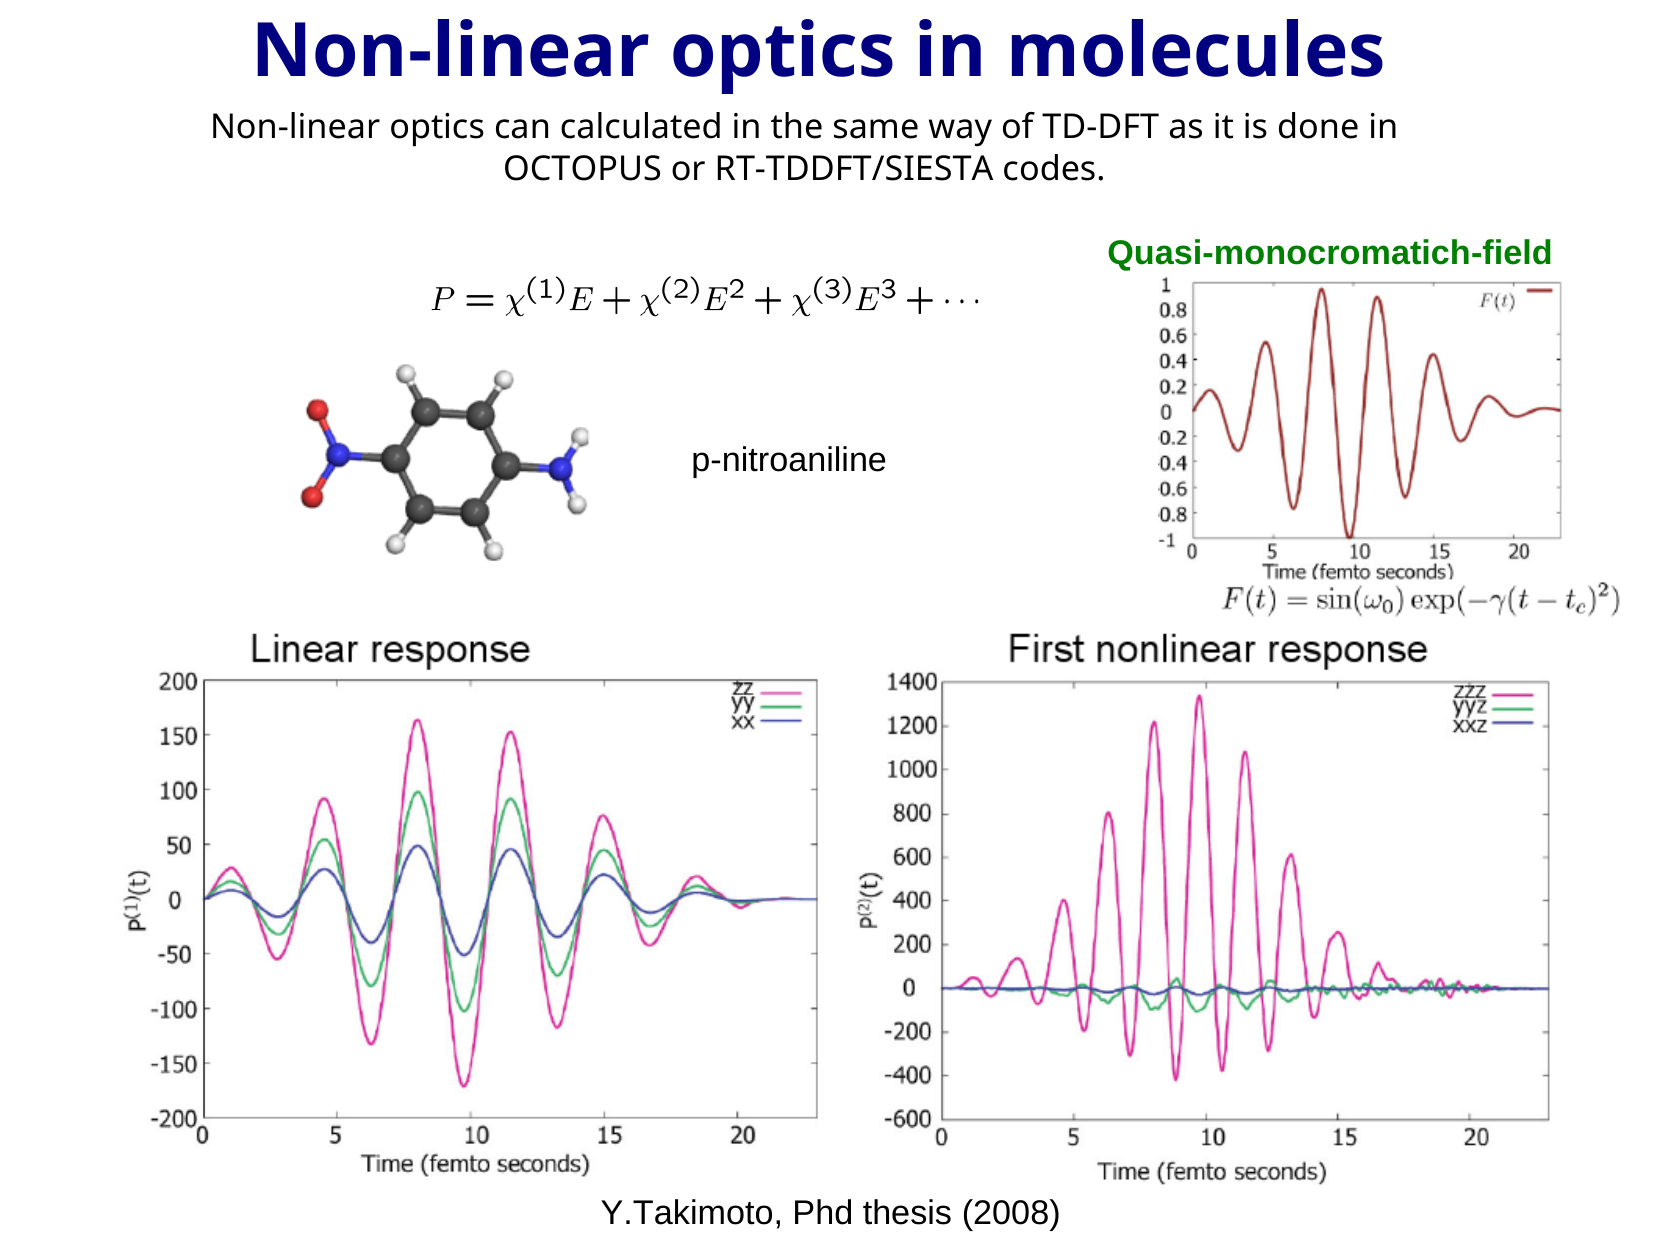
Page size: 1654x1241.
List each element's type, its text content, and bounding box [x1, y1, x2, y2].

text_box Non-linear optics can calculated in the same way of TD-DFT as it is done in OCTOPUS or RT-TDDFT/SIESTA codes. [195, 97, 1546, 250]
title Non-linear optics in molecules [75, 0, 1564, 102]
text_box Y.Takimoto, Phd thesis (2008) [576, 1183, 1139, 1241]
picture [221, 250, 1021, 583]
text_box p-nitroaniline [676, 429, 925, 492]
text_box Quasi-monocromatich-field [1092, 222, 1617, 285]
picture [1158, 276, 1640, 625]
picture [80, 631, 1606, 1233]
